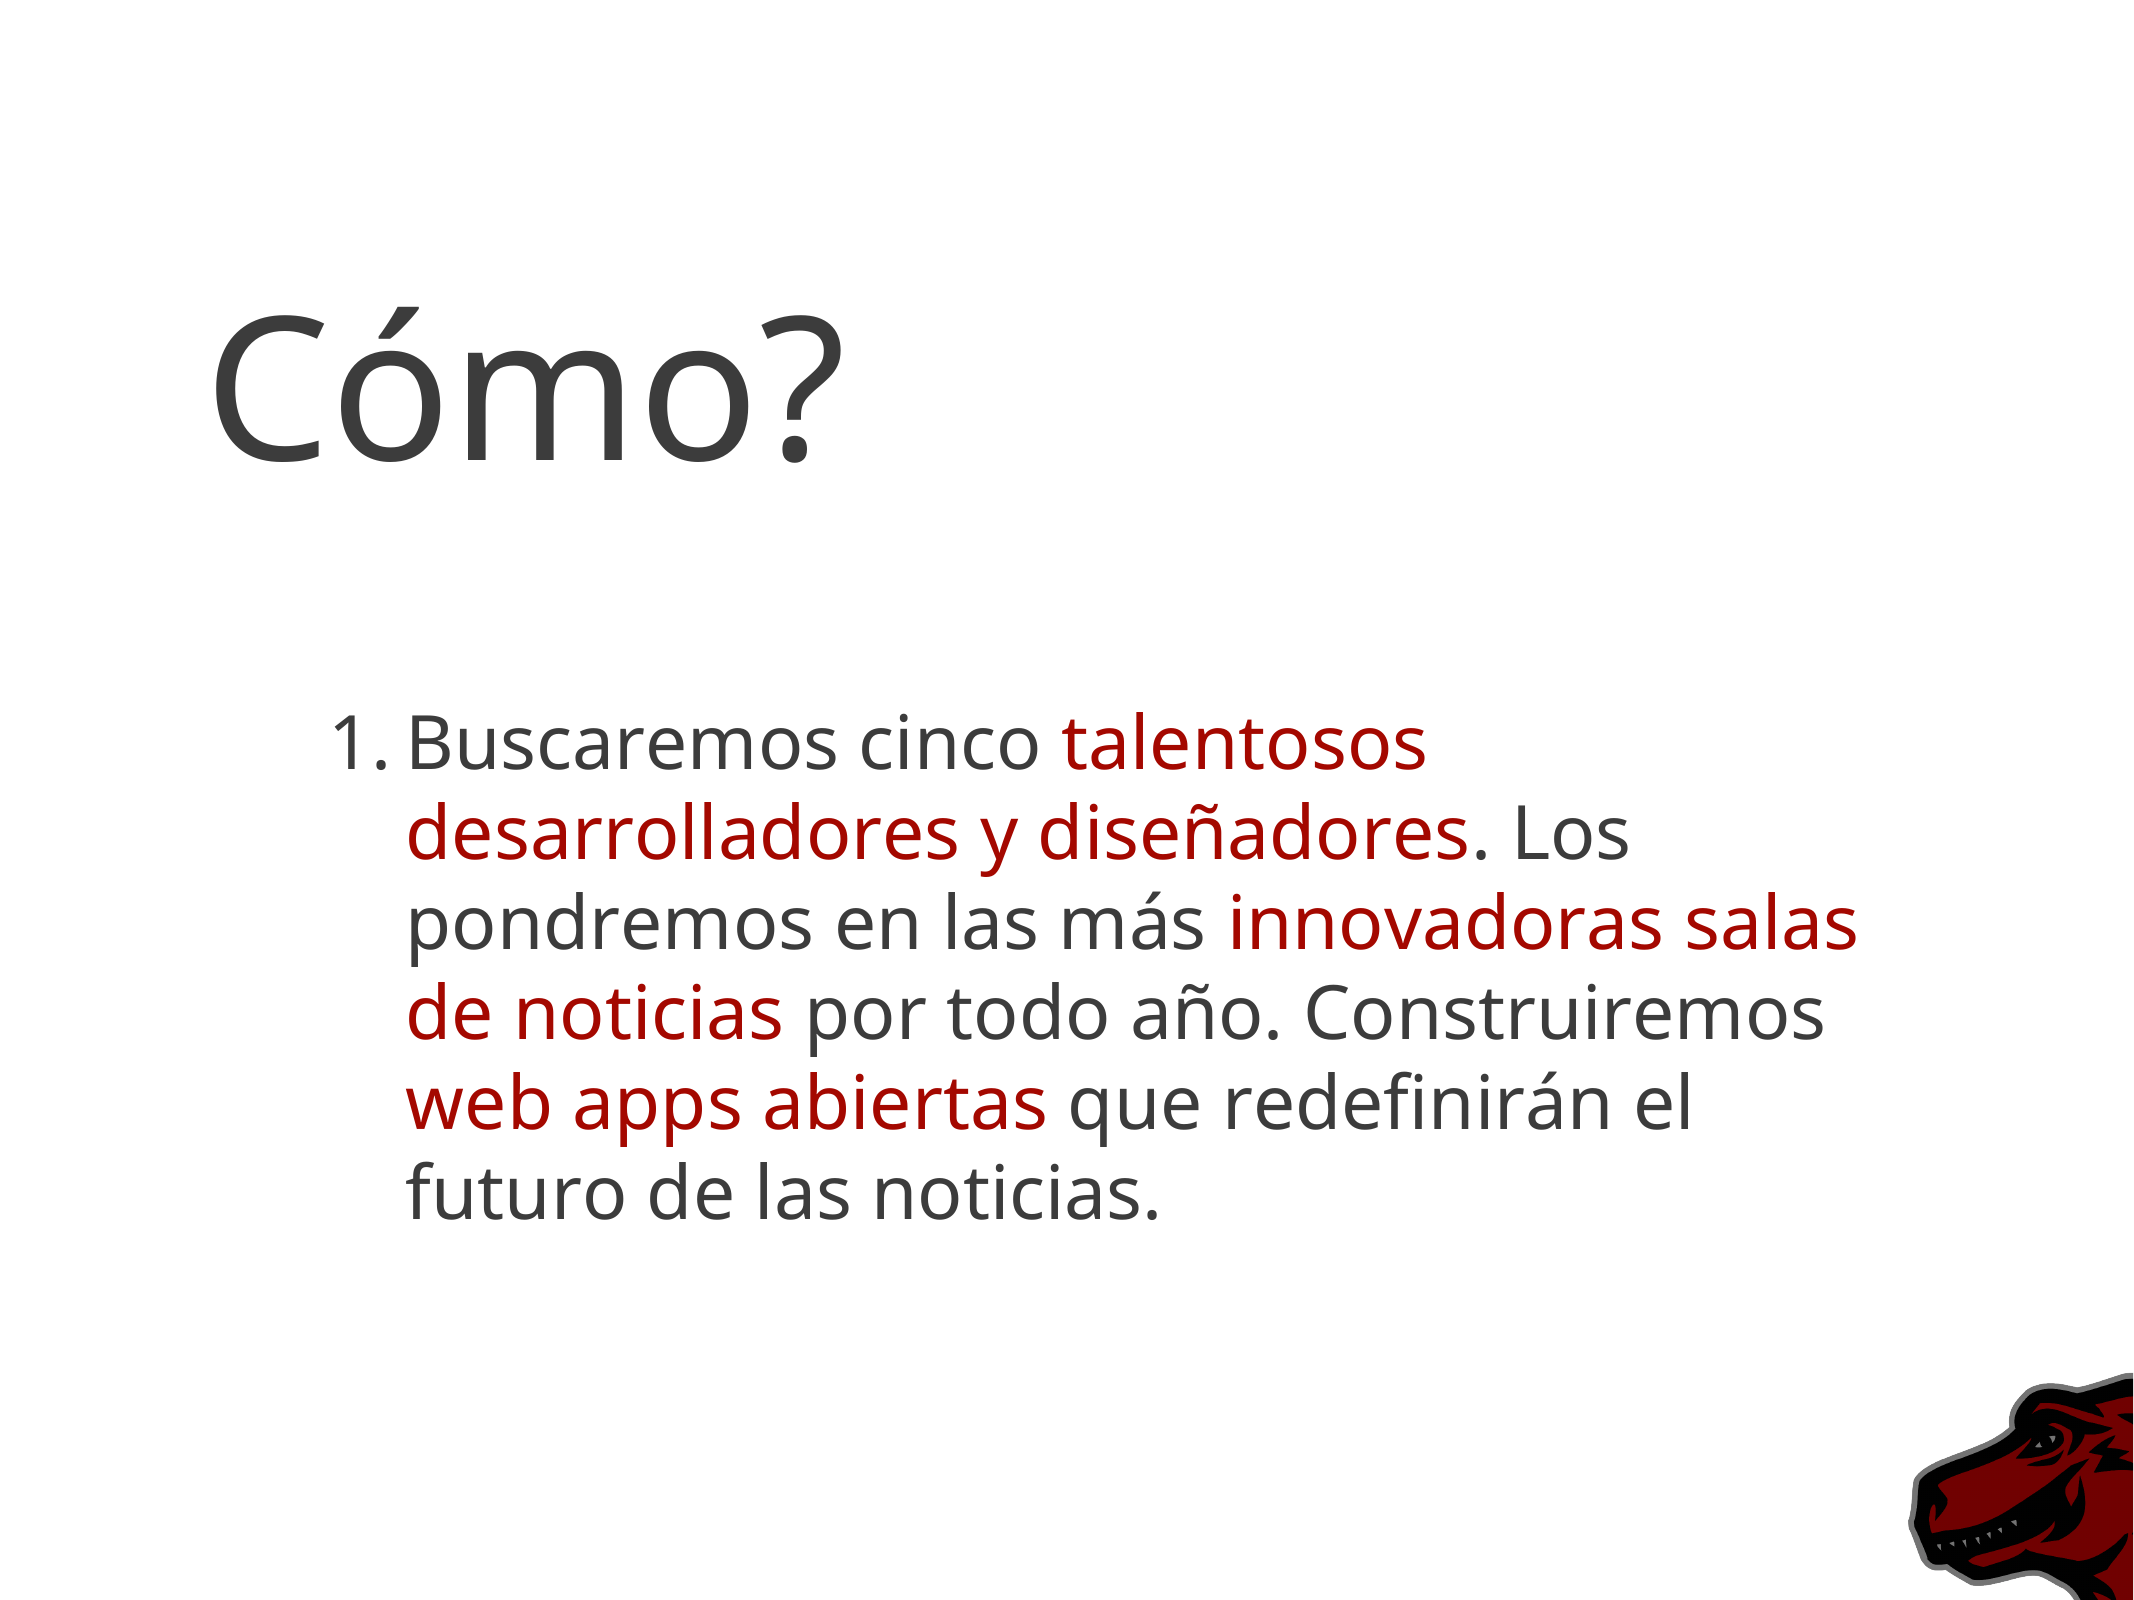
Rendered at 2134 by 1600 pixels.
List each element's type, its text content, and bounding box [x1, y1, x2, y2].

text_box Cómo? Buscaremos cinco talentosos desarrolladores y diseñadores. Los pondremos en las más innovadoras salas de noticias por todo año. Construiremos web apps abiertas que redefinirán el futuro de las noticias. [204, 260, 1921, 1332]
picture [1889, 1372, 2134, 1600]
